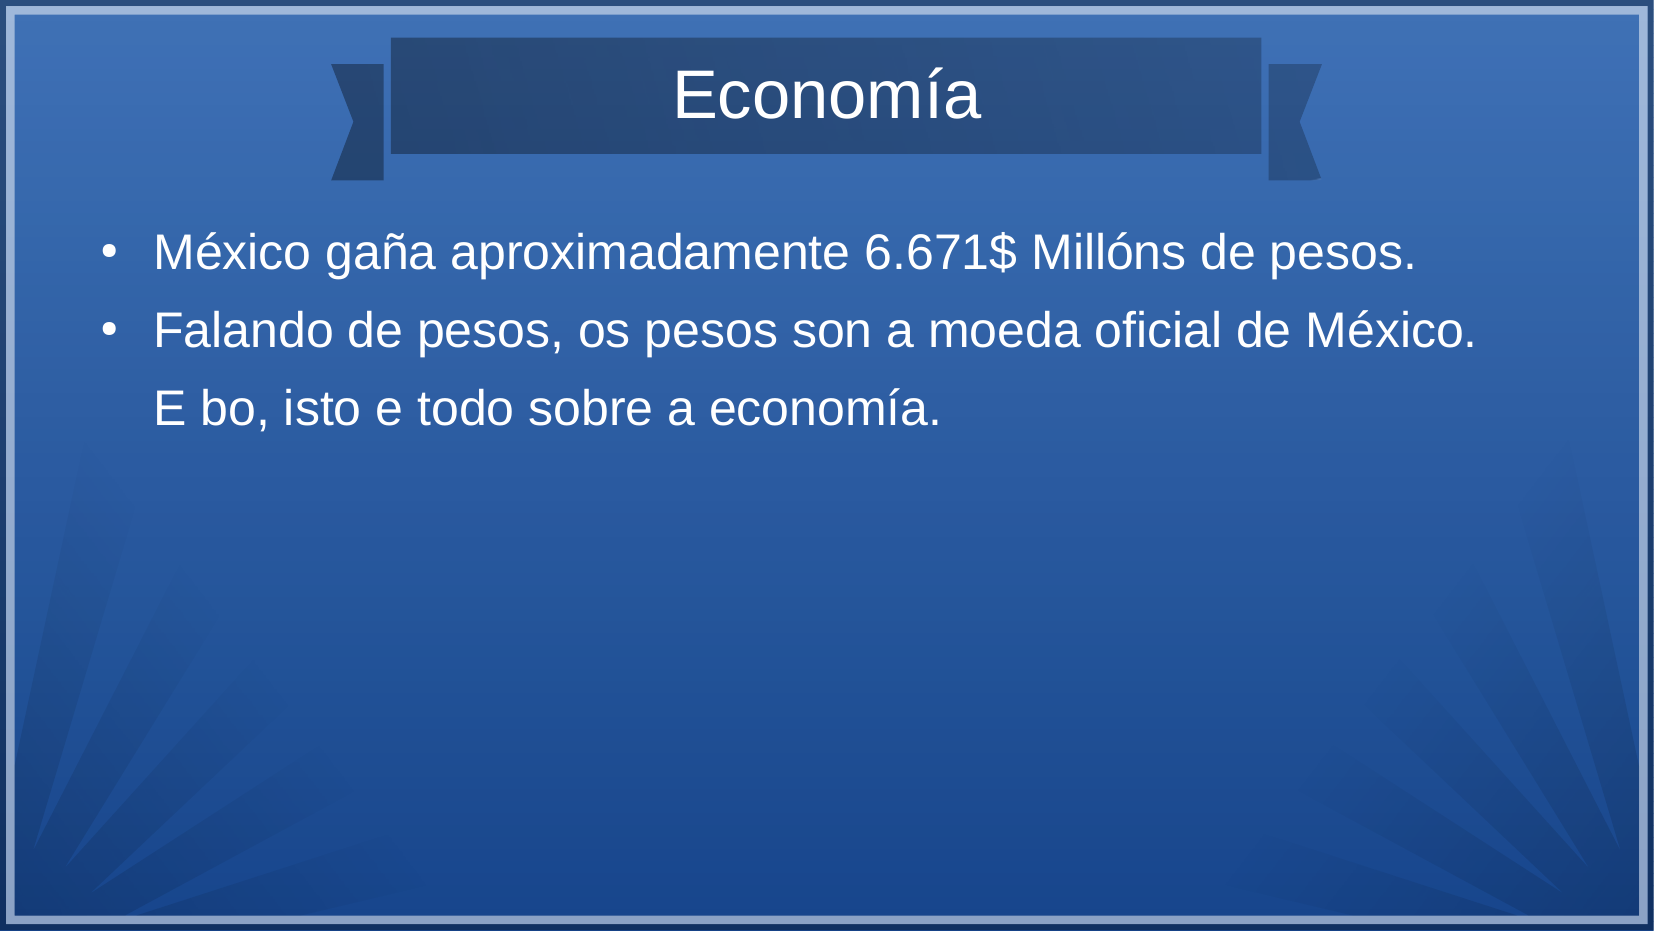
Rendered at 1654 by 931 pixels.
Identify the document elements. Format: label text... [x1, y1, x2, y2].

list México gaña aproximadamente 6.671$ Millóns de pesos. Falando de pesos, os pesos son a moeda oficial de México. E bo, isto e todo sobre a economía. [82, 224, 1571, 848]
title Economía [389, 35, 1264, 154]
